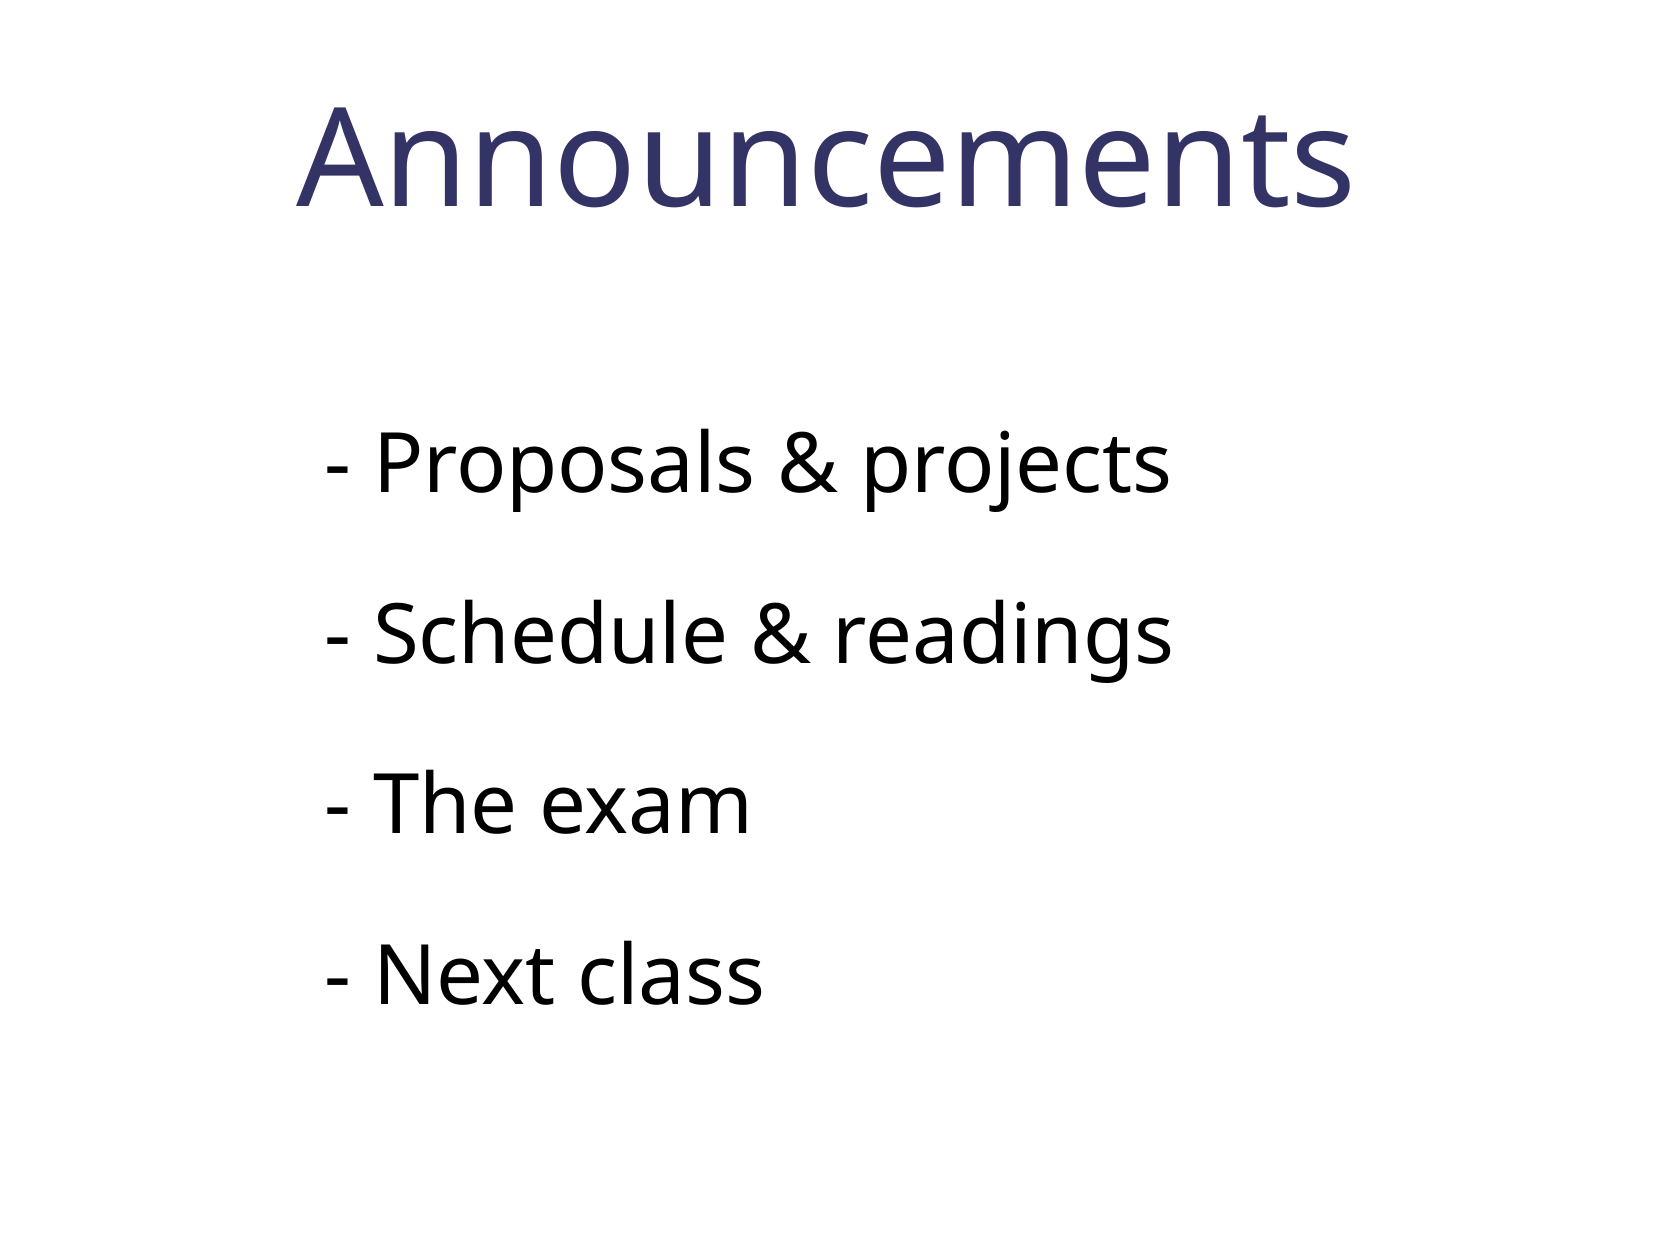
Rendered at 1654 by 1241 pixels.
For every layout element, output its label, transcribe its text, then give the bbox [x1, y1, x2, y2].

subtitle - Proposals & projects - Schedule & readings - The exam - Next class [324, 290, 1571, 1094]
title Announcements [82, 49, 1571, 257]
